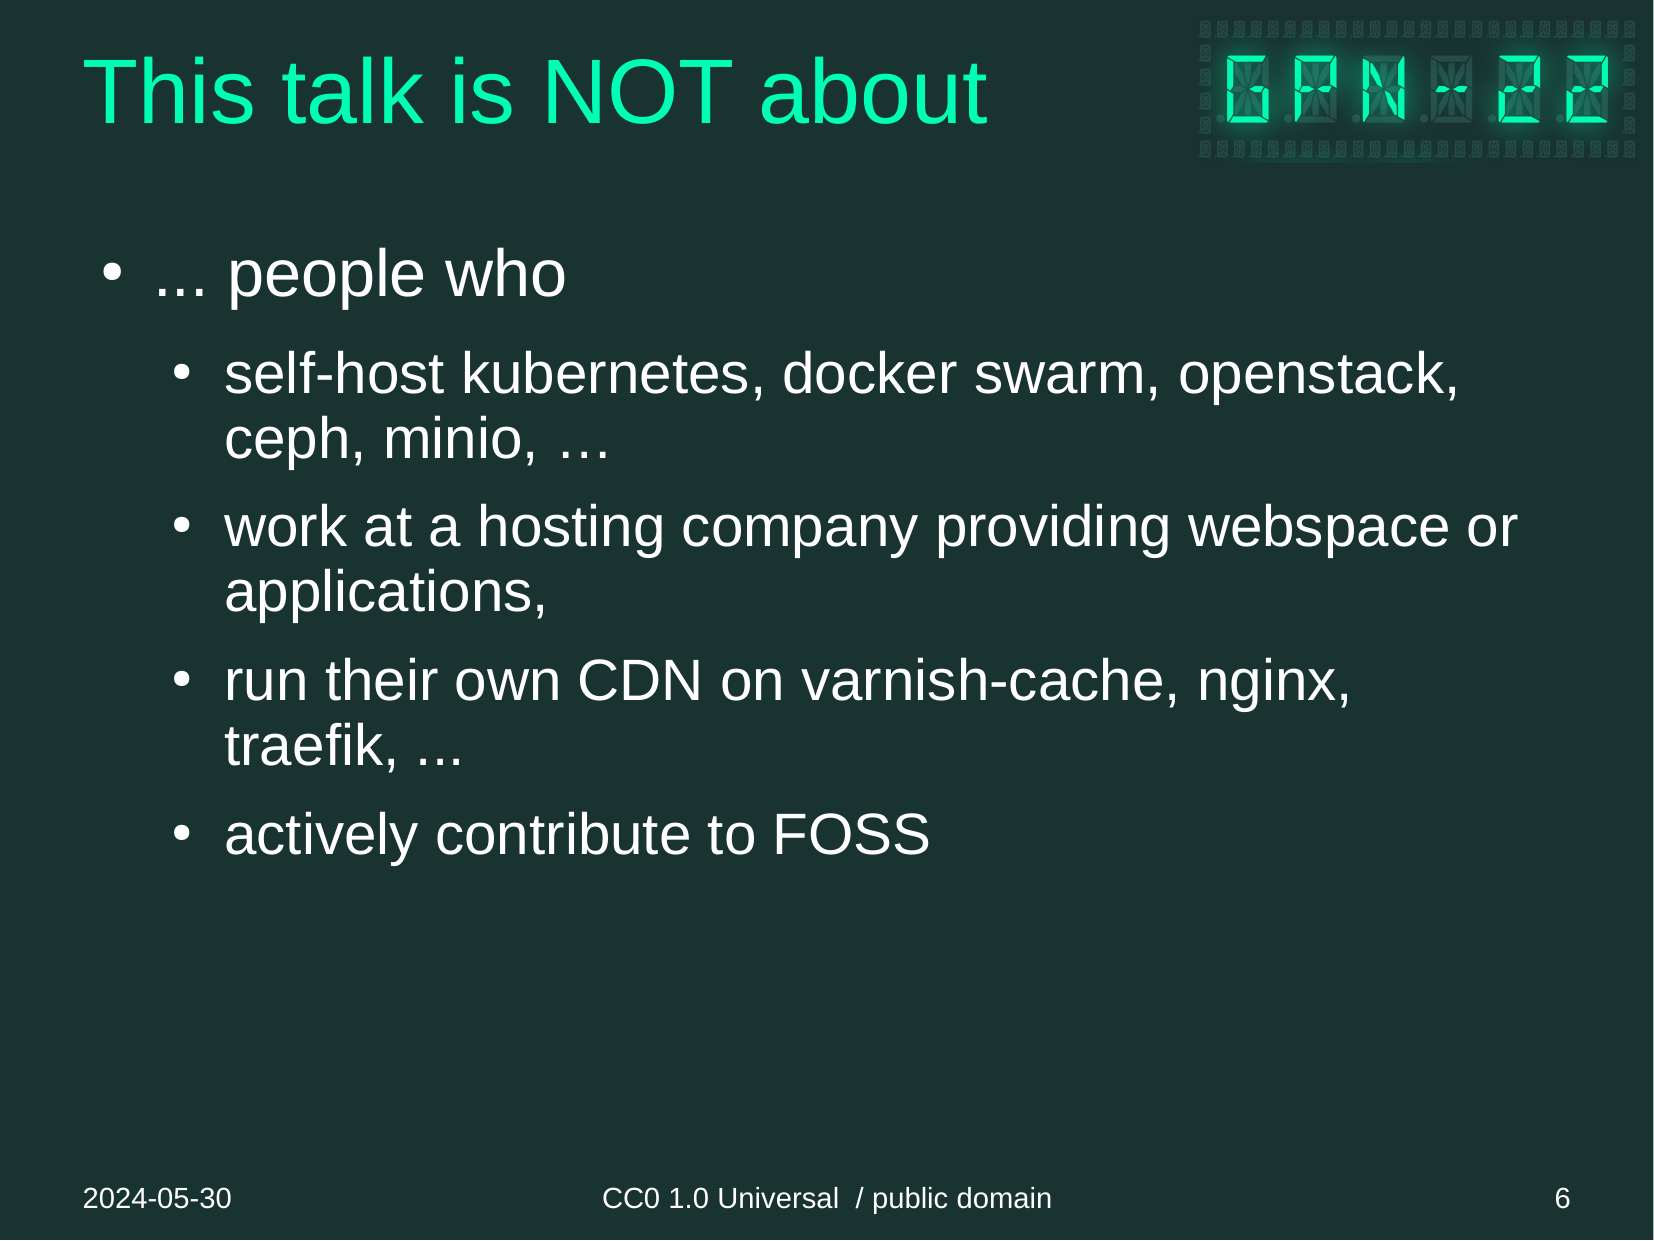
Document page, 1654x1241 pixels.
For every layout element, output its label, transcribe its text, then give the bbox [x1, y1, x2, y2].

title This talk is NOT about [82, 40, 1004, 143]
list ... people who self-host kubernetes, docker swarm, openstack, ceph, minio, … work at a hosting company providing webspace or applications, run their own CDN on varnish-cache, nginx, traefik, ... actively contribute to FOSS [82, 236, 1571, 1057]
picture [1196, 15, 1639, 163]
